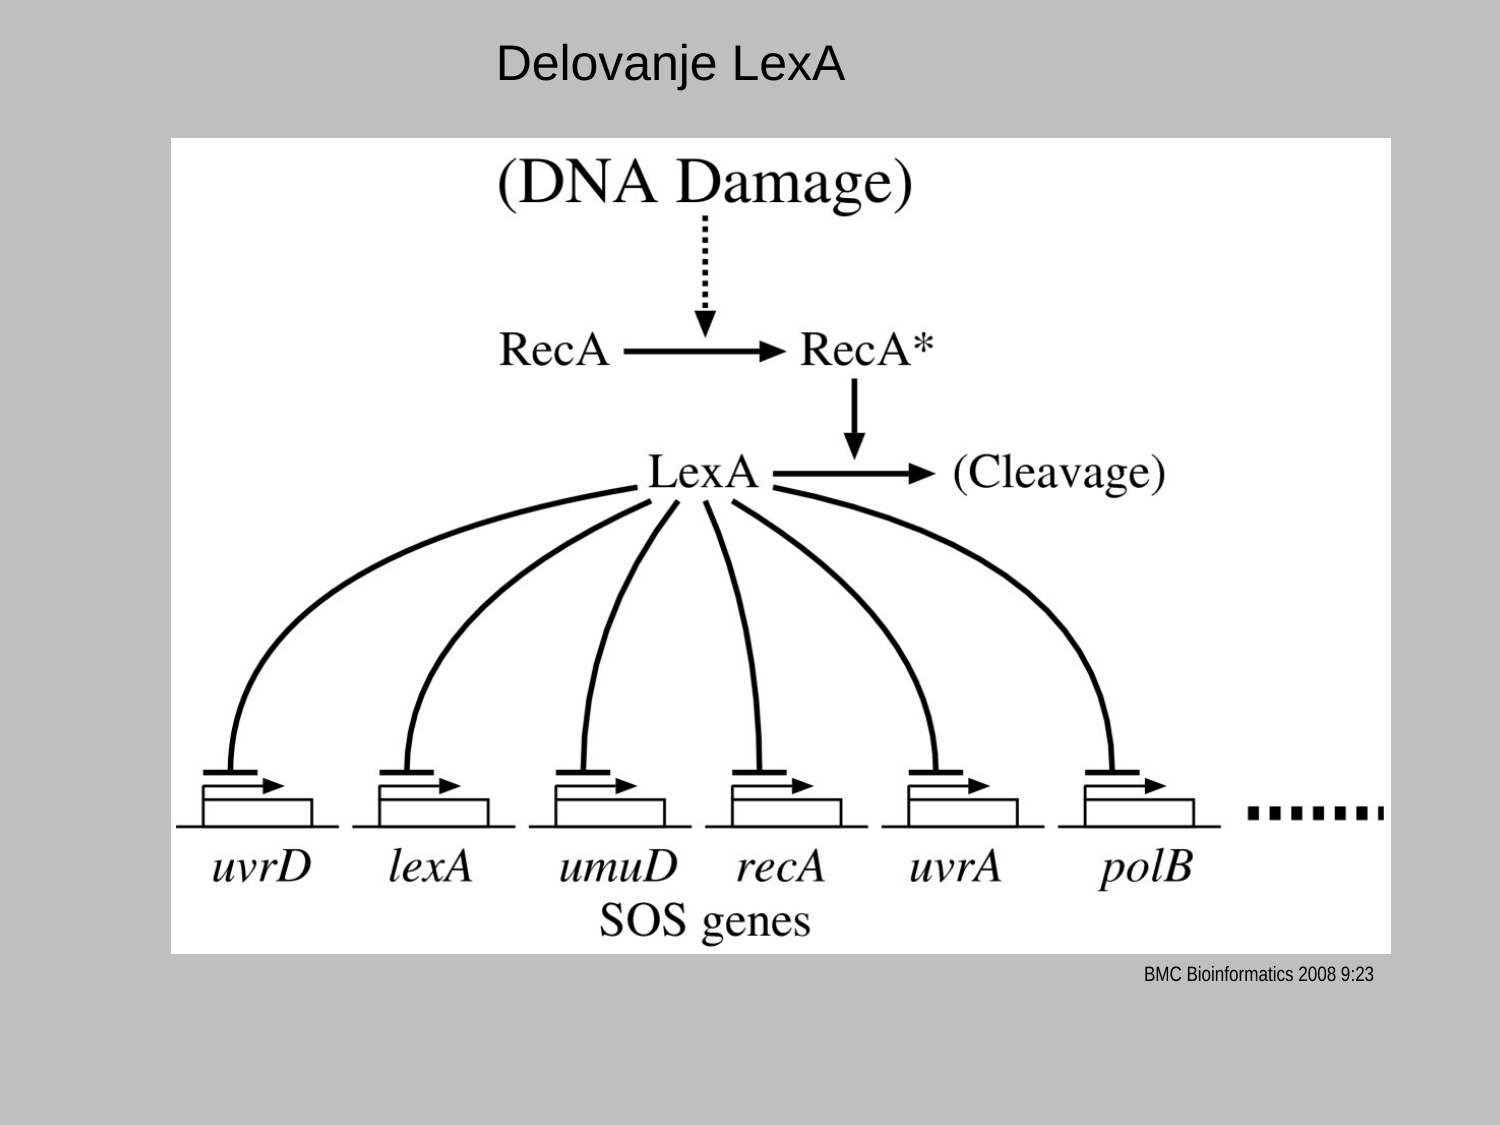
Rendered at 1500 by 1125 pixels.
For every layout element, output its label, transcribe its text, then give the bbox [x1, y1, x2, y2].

picture [171, 138, 1391, 954]
text_box BMC Bioinformatics 2008 9:23 [1129, 953, 1390, 994]
text_box Delovanje LexA [481, 22, 860, 98]
